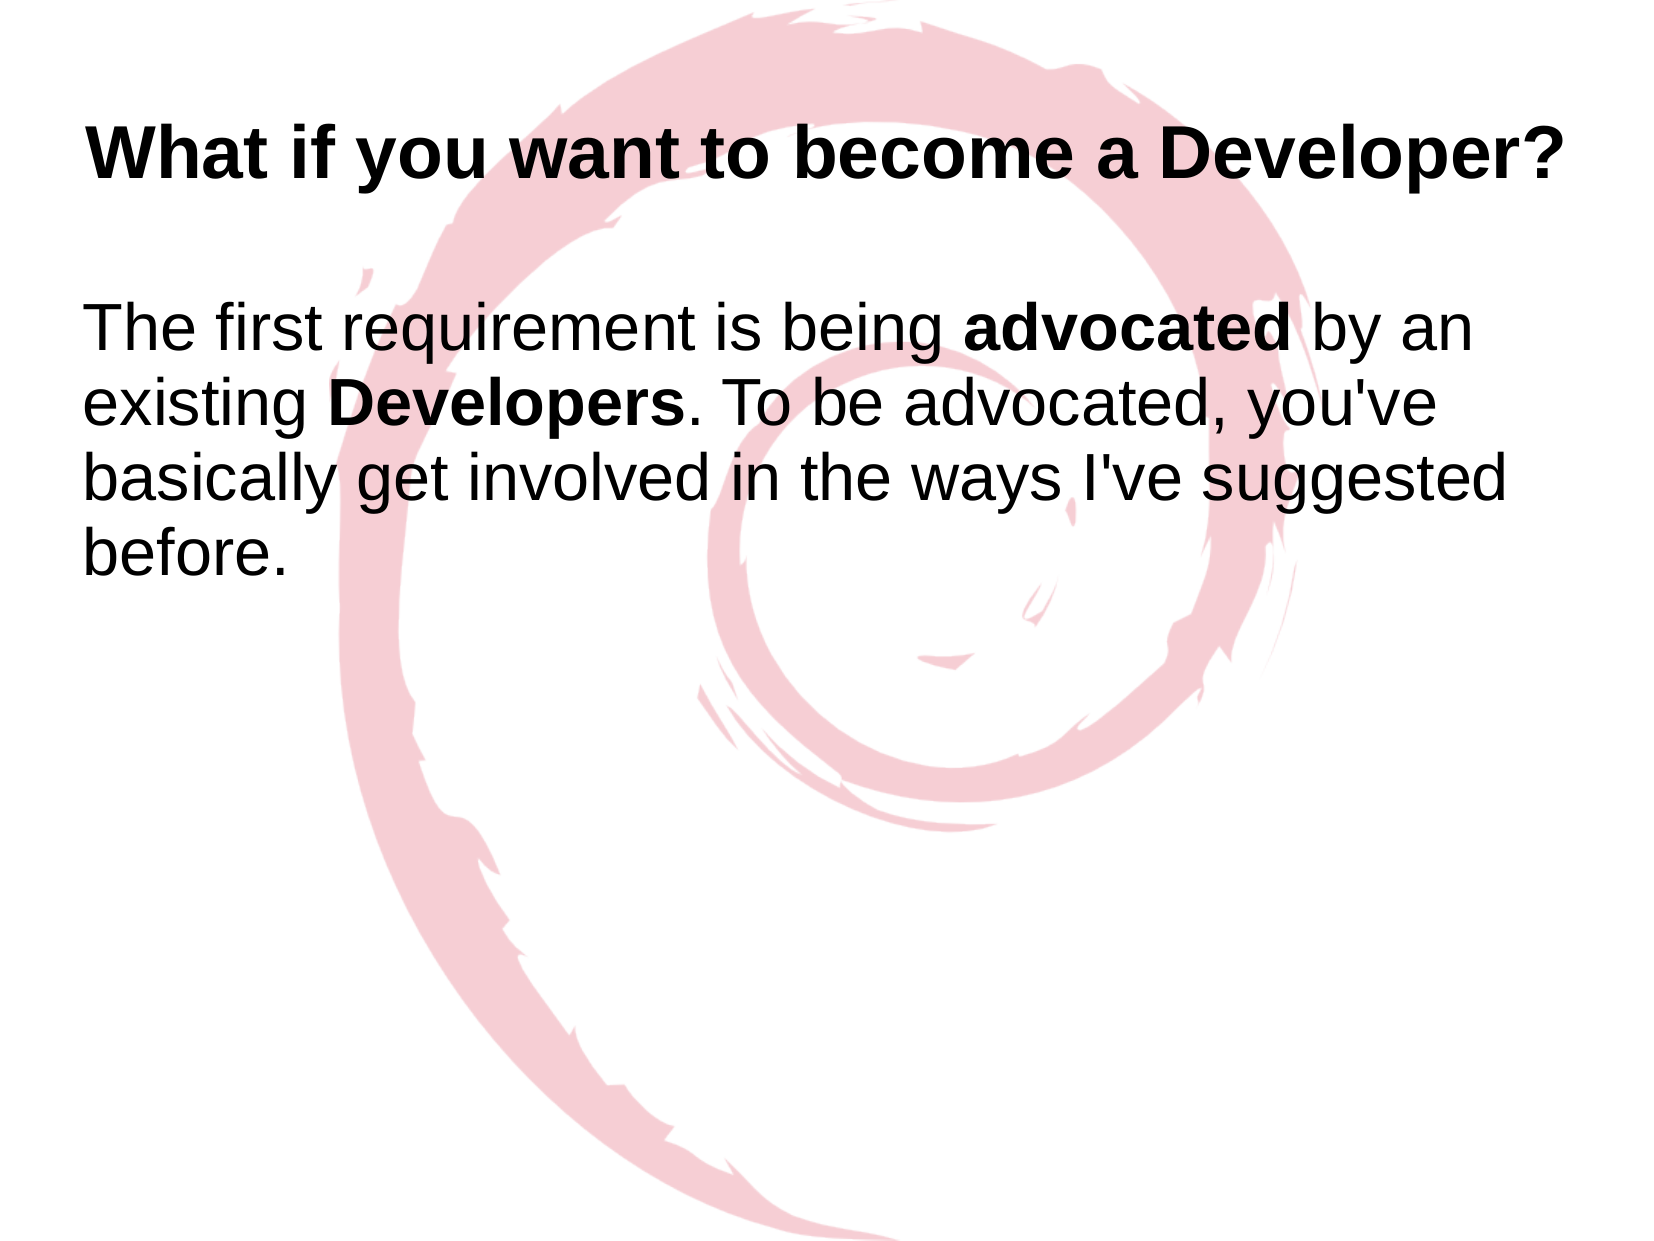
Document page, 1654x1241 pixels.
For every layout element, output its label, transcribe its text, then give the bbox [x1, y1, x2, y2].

list The first requirement is being advocated by an existing Developers. To be advocated, you've basically get involved in the ways I've suggested before. [82, 290, 1571, 1109]
title What if you want to become a Developer? [82, 49, 1571, 257]
